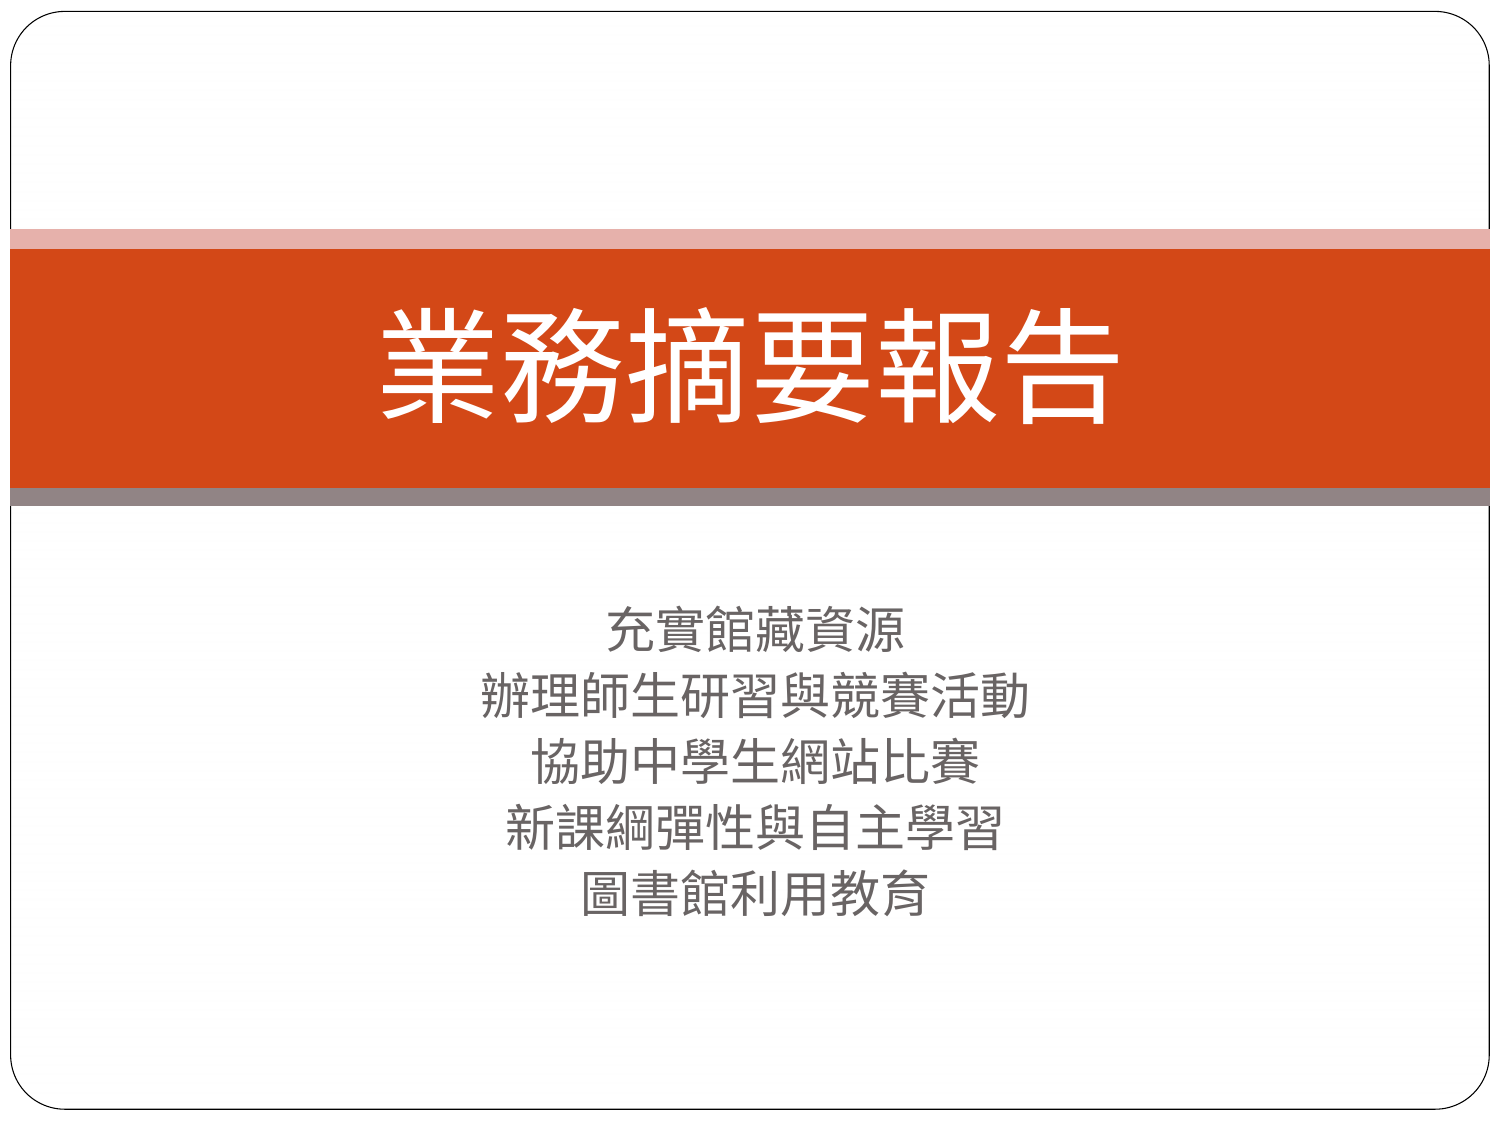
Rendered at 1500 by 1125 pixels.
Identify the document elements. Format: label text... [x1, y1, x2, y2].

title 業務摘要報告 [75, 247, 1426, 489]
subtitle 充實館藏資源 辦理師生研習與競賽活動 協助中學生網站比賽 新課綱彈性與自主學習 圖書館利用教育 [230, 597, 1281, 937]
